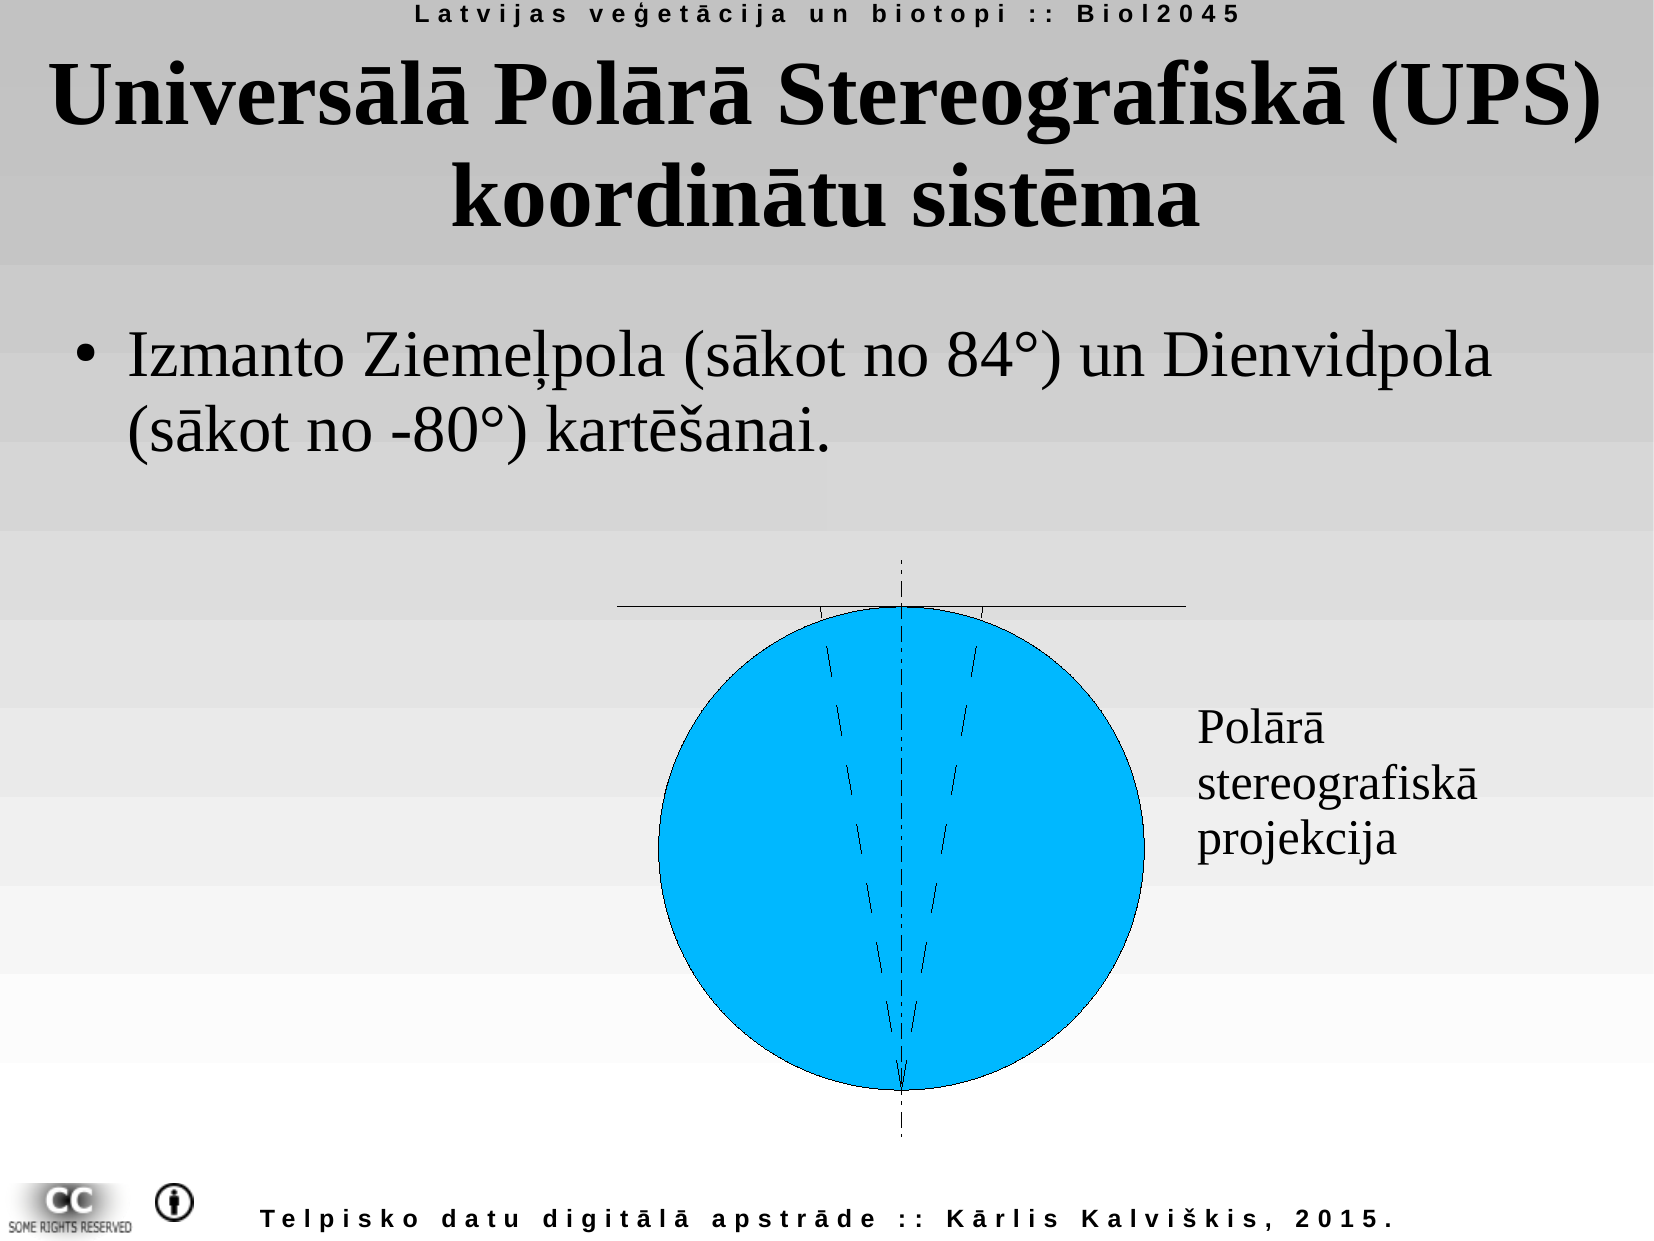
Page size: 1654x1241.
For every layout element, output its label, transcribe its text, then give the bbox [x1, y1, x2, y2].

picture [0, 287, 1654, 1241]
text_box Polārā stereografiskā projekcija [1197, 699, 1479, 866]
text_box [658, 607, 1145, 1091]
list Izmanto Ziemeļpola (sākot no 84°) un Dienvidpola (sākot no -80°) kartēšanai. [56, 317, 1600, 1175]
title Universālā Polārā Stereografiskā (UPS) koordinātu sistēma [0, 1, 1654, 287]
